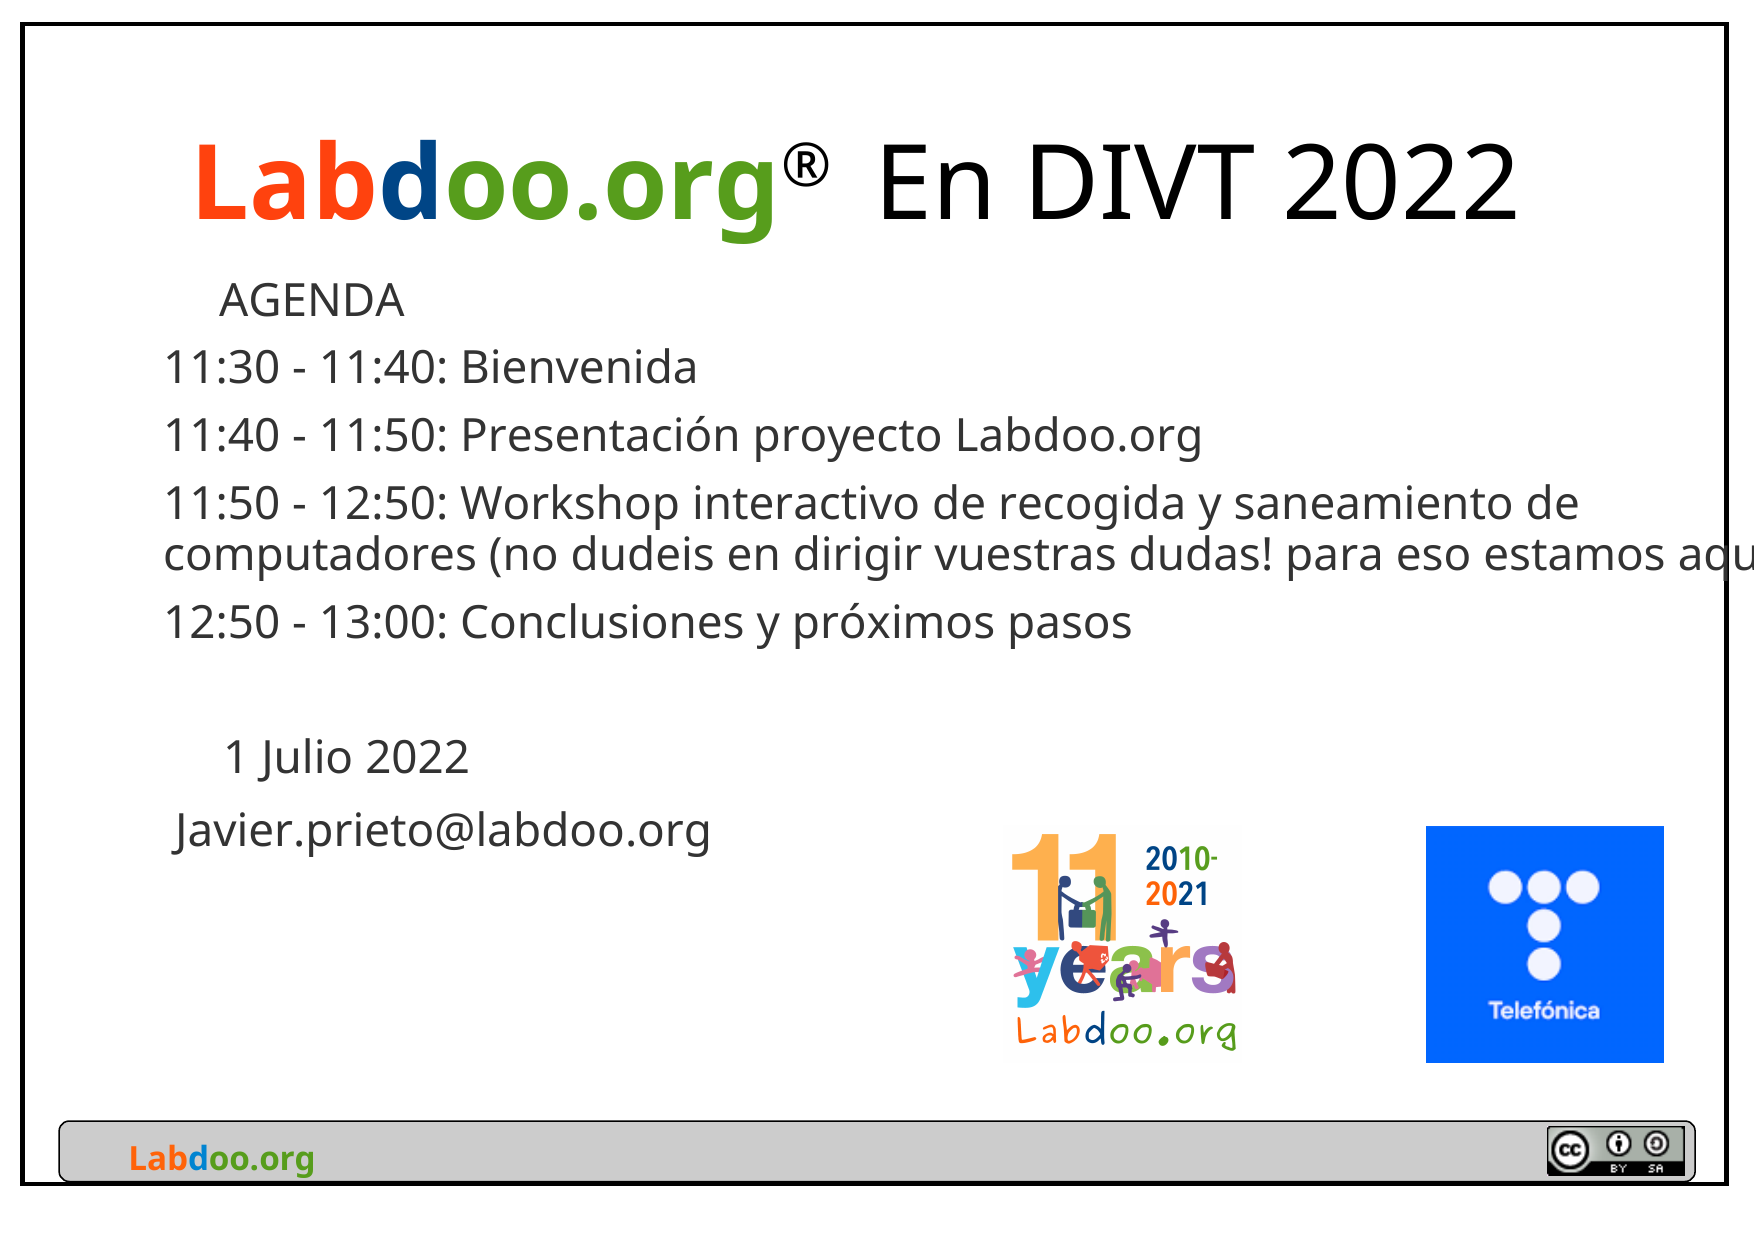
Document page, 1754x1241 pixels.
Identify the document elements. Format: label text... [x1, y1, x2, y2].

picture [1547, 1126, 1685, 1176]
text_box Labdoo.org [113, 1115, 1191, 1194]
list AGENDA 11:30 - 11:40: Bienvenida 11:40 - 11:50: Presentación proyecto Labdoo.org 11:50 - 12:50: Workshop interactivo de recogida y saneamiento de computadores (no dudeis en dirigir vuestras dudas! para eso estamos aqui) 12:50 - 13:00: Conclusiones y próximos pasos 1 Julio 2022 Javier.prieto@labdoo.org [163, 271, 1754, 920]
text_box Labdoo.org® En DIVT 2022 [70, 108, 1642, 249]
picture [1426, 920, 1664, 1063]
picture [1003, 920, 1242, 1063]
